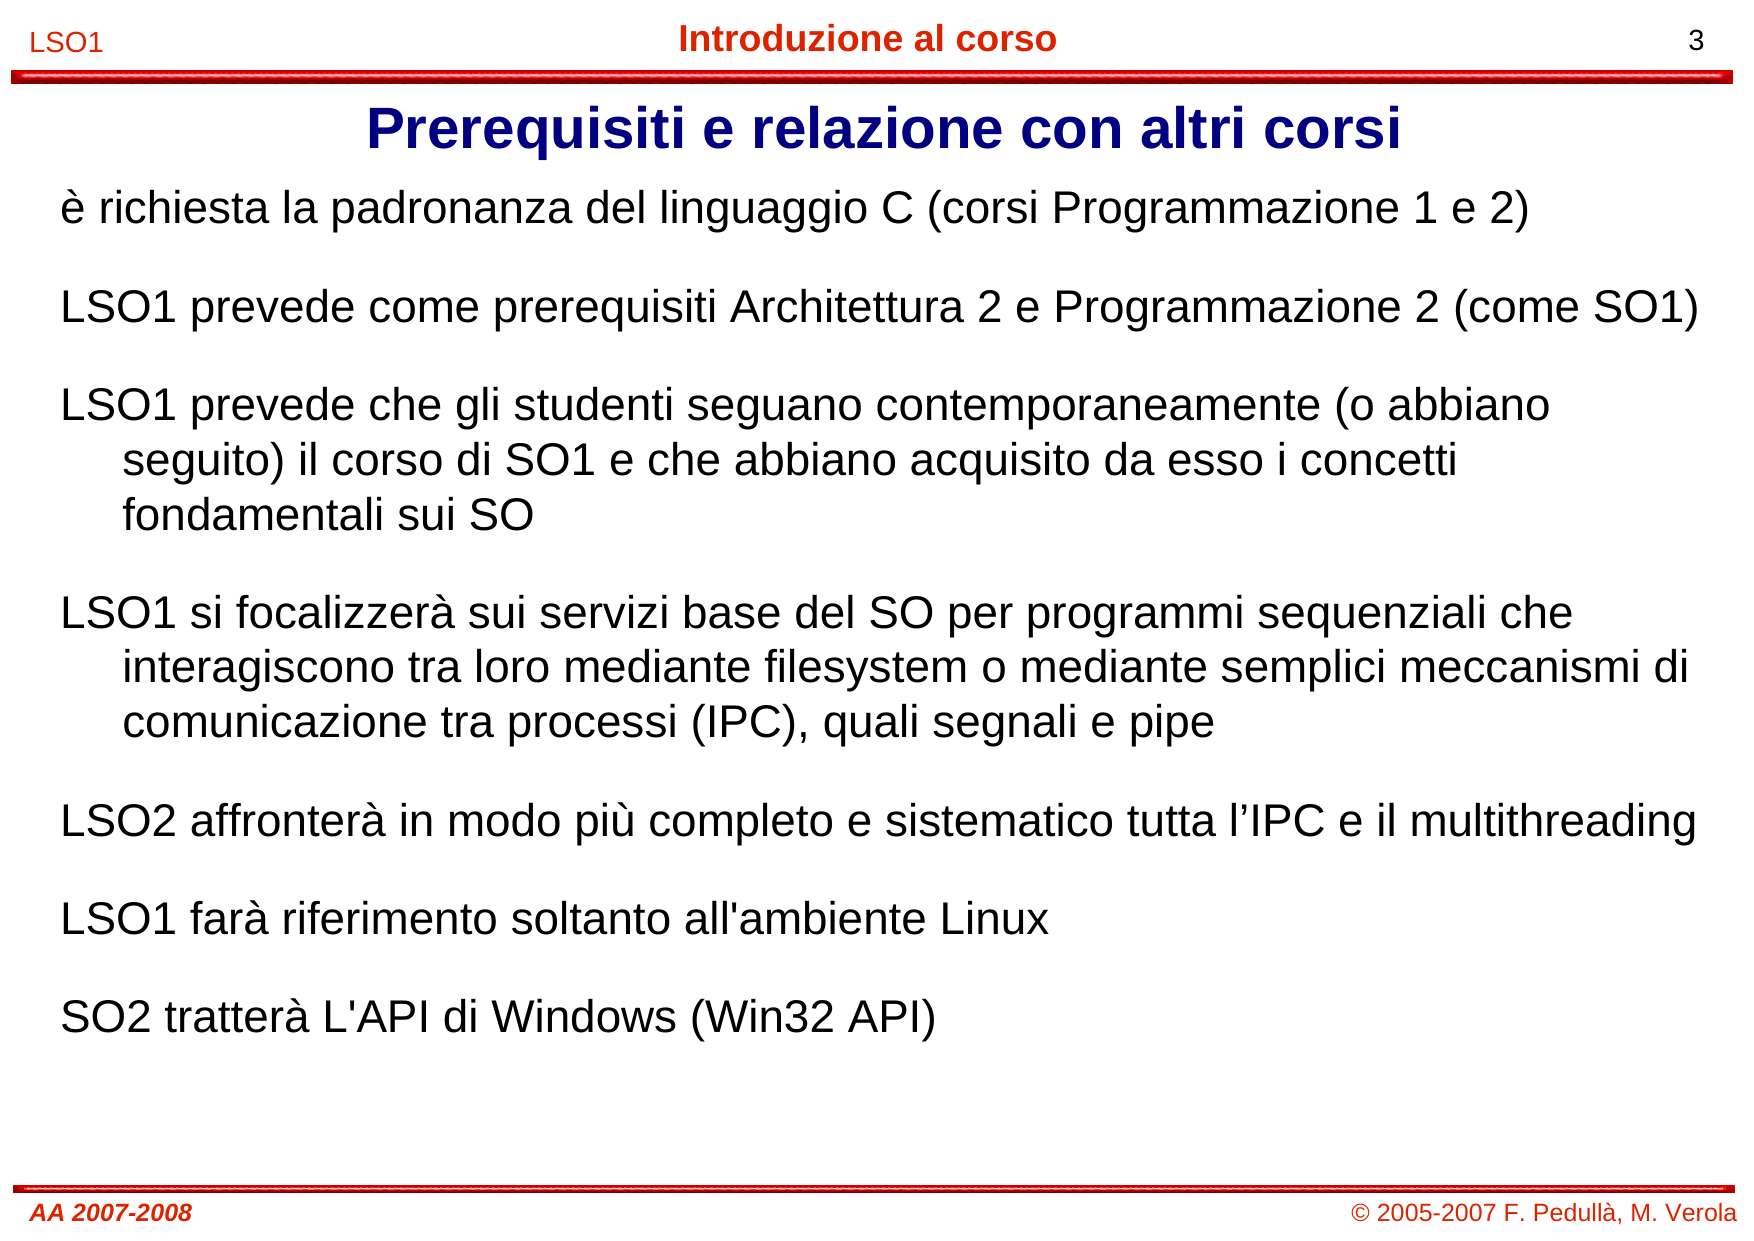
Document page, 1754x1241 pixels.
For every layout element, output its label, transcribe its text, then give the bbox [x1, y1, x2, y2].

picture [11, 70, 1733, 84]
picture [13, 1185, 1735, 1193]
list è richiesta la padronanza del linguaggio C (corsi Programmazione 1 e 2) LSO1 prevede come prerequisiti Architettura 2 e Programmazione 2 (come SO1) LSO1 prevede che gli studenti seguano contemporaneamente (o abbiano seguito) il corso di SO1 e che abbiano acquisito da esso i concetti fondamentali sui SO LSO1 si focalizzerà sui servizi base del SO per programmi sequenziali che interagiscono tra loro mediante filesystem o mediante semplici meccanismi di comunicazione tra processi (IPC), quali segnali e pipe LSO2 affronterà in modo più completo e sistematico tutta l’IPC e il multithreading LSO1 farà riferimento soltanto all'ambiente Linux SO2 tratterà L'API di Windows (Win32 API) [60, 178, 1702, 1152]
text_box Prerequisiti e relazione con altri corsi [250, 92, 1520, 181]
